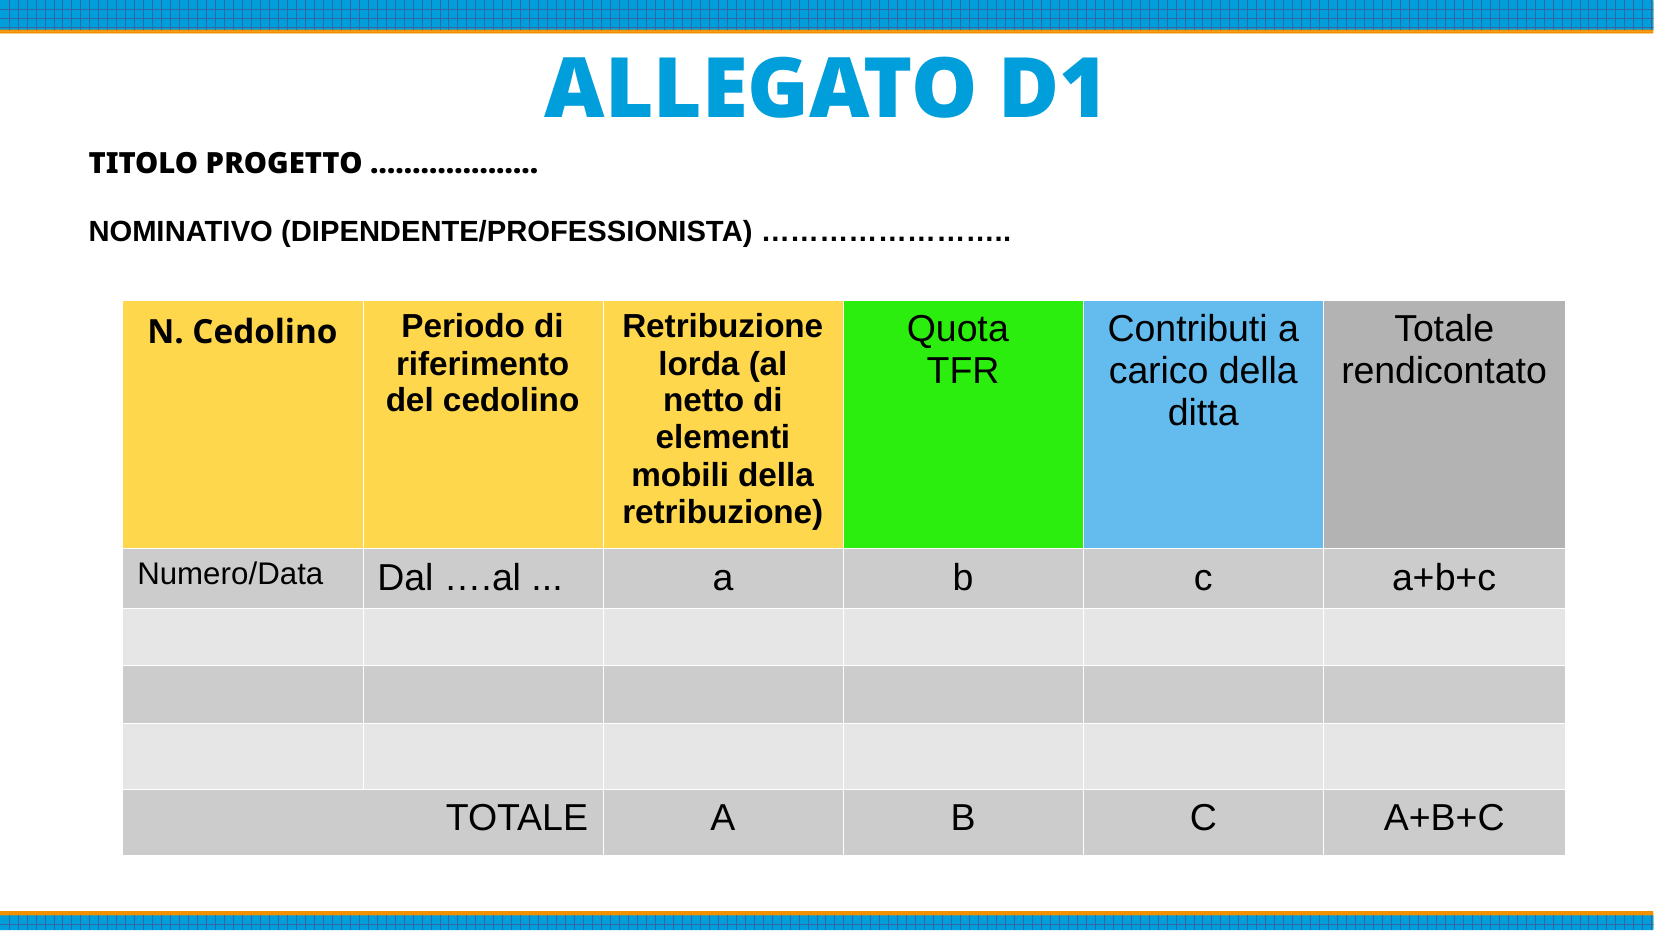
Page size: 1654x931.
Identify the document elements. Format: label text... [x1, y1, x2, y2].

table_cell [364, 609, 603, 665]
table_cell [844, 666, 1083, 723]
table_cell [604, 724, 843, 789]
table_cell [364, 666, 603, 723]
table_cell b [844, 549, 1083, 608]
table_cell [364, 724, 603, 789]
table_cell Dal ….al ... [364, 549, 603, 608]
table_cell C [1084, 790, 1323, 855]
table_cell [1084, 666, 1323, 723]
table_cell [604, 609, 843, 665]
table_cell [1324, 666, 1565, 723]
table_cell [844, 724, 1083, 789]
table_cell [844, 609, 1083, 665]
table_cell [1084, 609, 1323, 665]
subtitle ALLEGATO D1 TITOLO PROGETTO ……………….. NOMINATIVO (DIPENDENTE/PROFESSIONISTA) …………………….. [88, 56, 1565, 931]
table_cell [1324, 609, 1565, 665]
table_header Periodo di riferimento del cedolino [364, 301, 603, 548]
table_cell [1324, 724, 1565, 789]
table_header Quota TFR [844, 301, 1083, 548]
table_cell A [604, 790, 843, 855]
table_header Contributi a carico della ditta [1084, 301, 1323, 548]
table_cell Numero/Data [123, 549, 363, 608]
table_cell a+b+c [1324, 549, 1565, 608]
table_cell c [1084, 549, 1323, 608]
table_cell [123, 666, 363, 723]
table_header Retribuzione lorda (al netto di elementi mobili della retribuzione) [604, 301, 843, 548]
table_cell TOTALE [123, 790, 603, 855]
table_cell A+B+C [1324, 790, 1565, 855]
table_cell B [844, 790, 1083, 855]
table_header Totale rendicontato [1324, 301, 1565, 548]
table_header N. Cedolino [123, 301, 363, 548]
table_cell [123, 724, 363, 789]
table_cell [604, 666, 843, 723]
table_cell [123, 609, 363, 665]
table_cell [1084, 724, 1323, 789]
table_cell a [604, 549, 843, 608]
